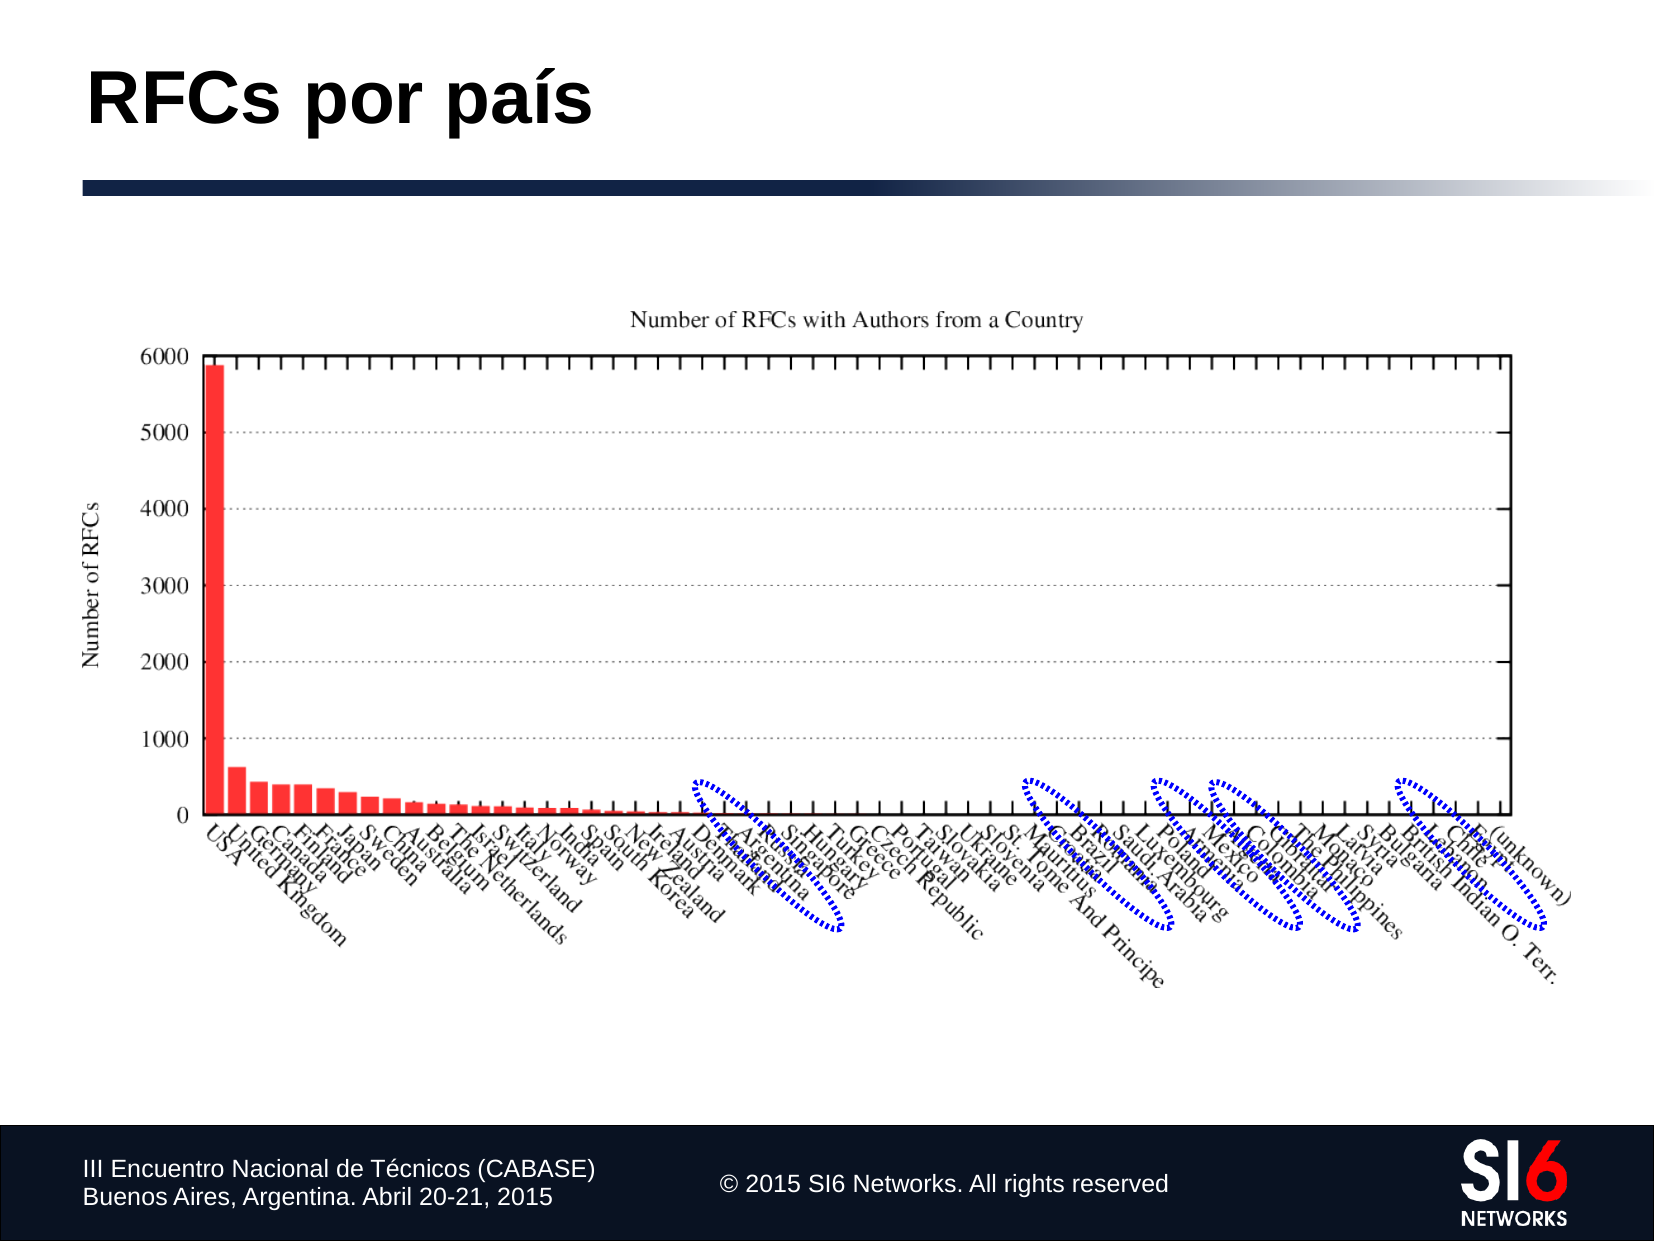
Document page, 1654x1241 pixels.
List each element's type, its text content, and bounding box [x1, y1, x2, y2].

picture [1461, 1139, 1567, 1226]
picture [82, 311, 1571, 988]
title RFCs por país [86, 30, 1576, 166]
